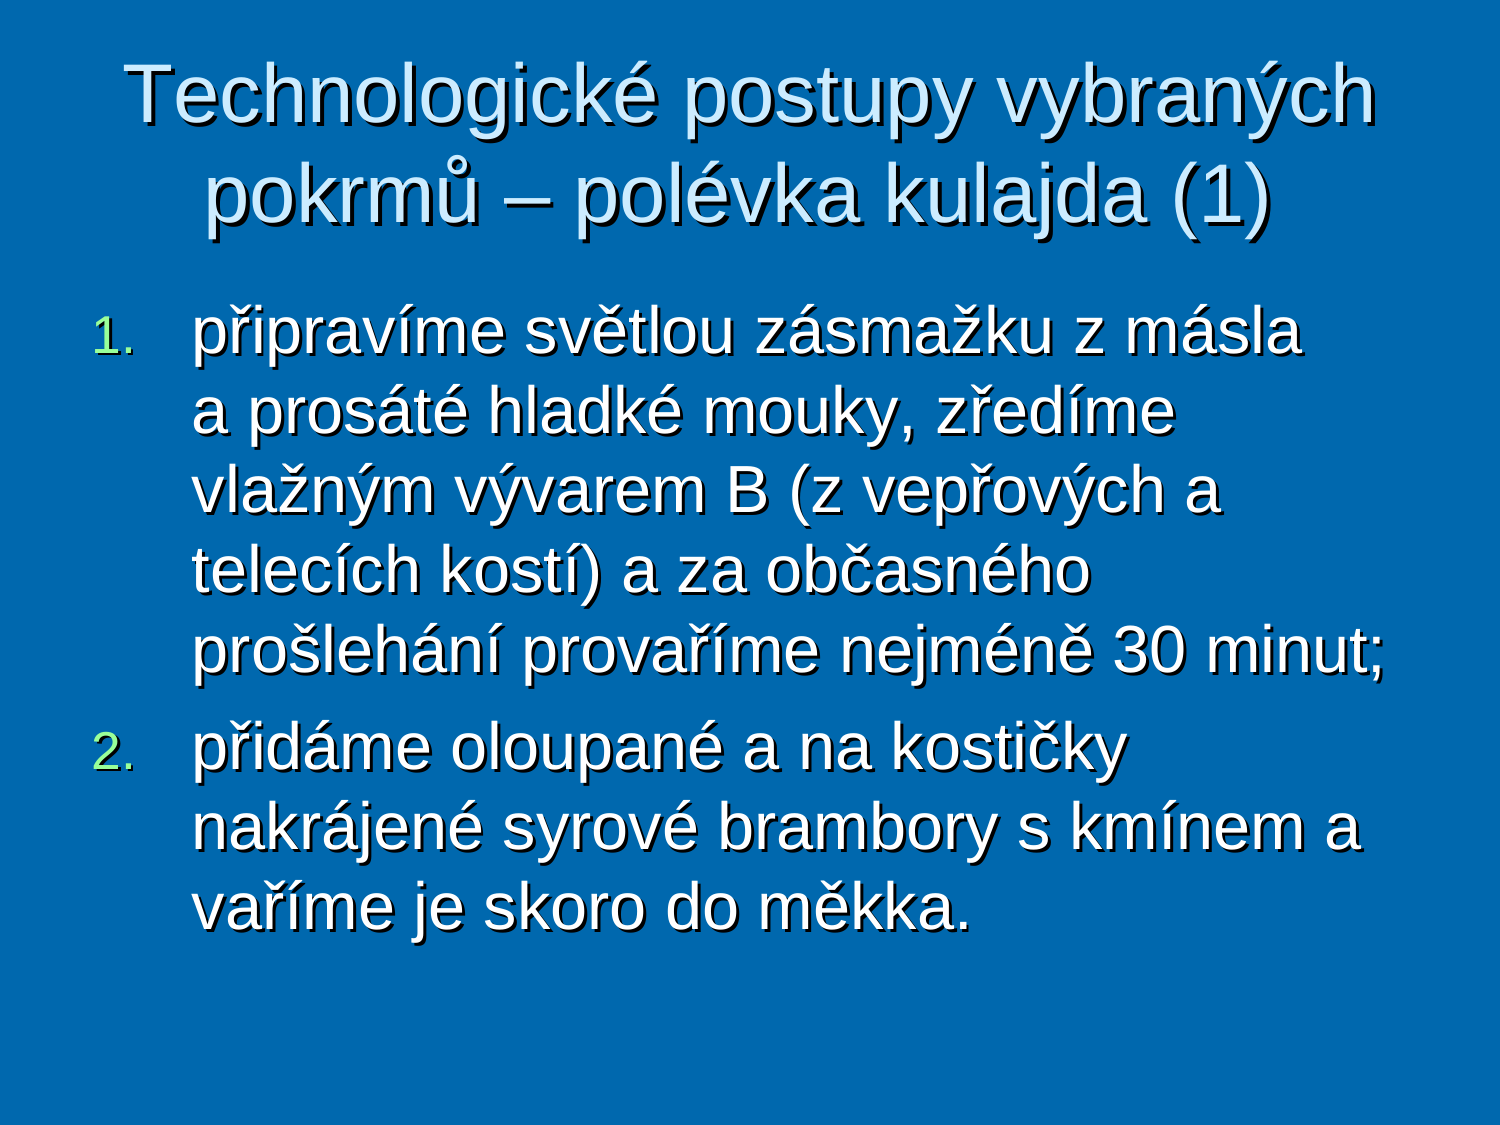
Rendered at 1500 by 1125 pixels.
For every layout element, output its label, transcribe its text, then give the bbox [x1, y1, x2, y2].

title Technologické postupy vybraných pokrmů – polévka kulajda (1) [75, 31, 1426, 247]
list připravíme světlou zásmažku z másla a prosáté hladké mouky, zředíme vlažným vývarem B (z vepřových a telecích kostí) a za občasného prošlehání provaříme nejméně 30 minut; přidáme oloupané a na kostičky nakrájené syrové brambory s kmínem a vaříme je skoro do měkka. [76, 278, 1427, 1022]
